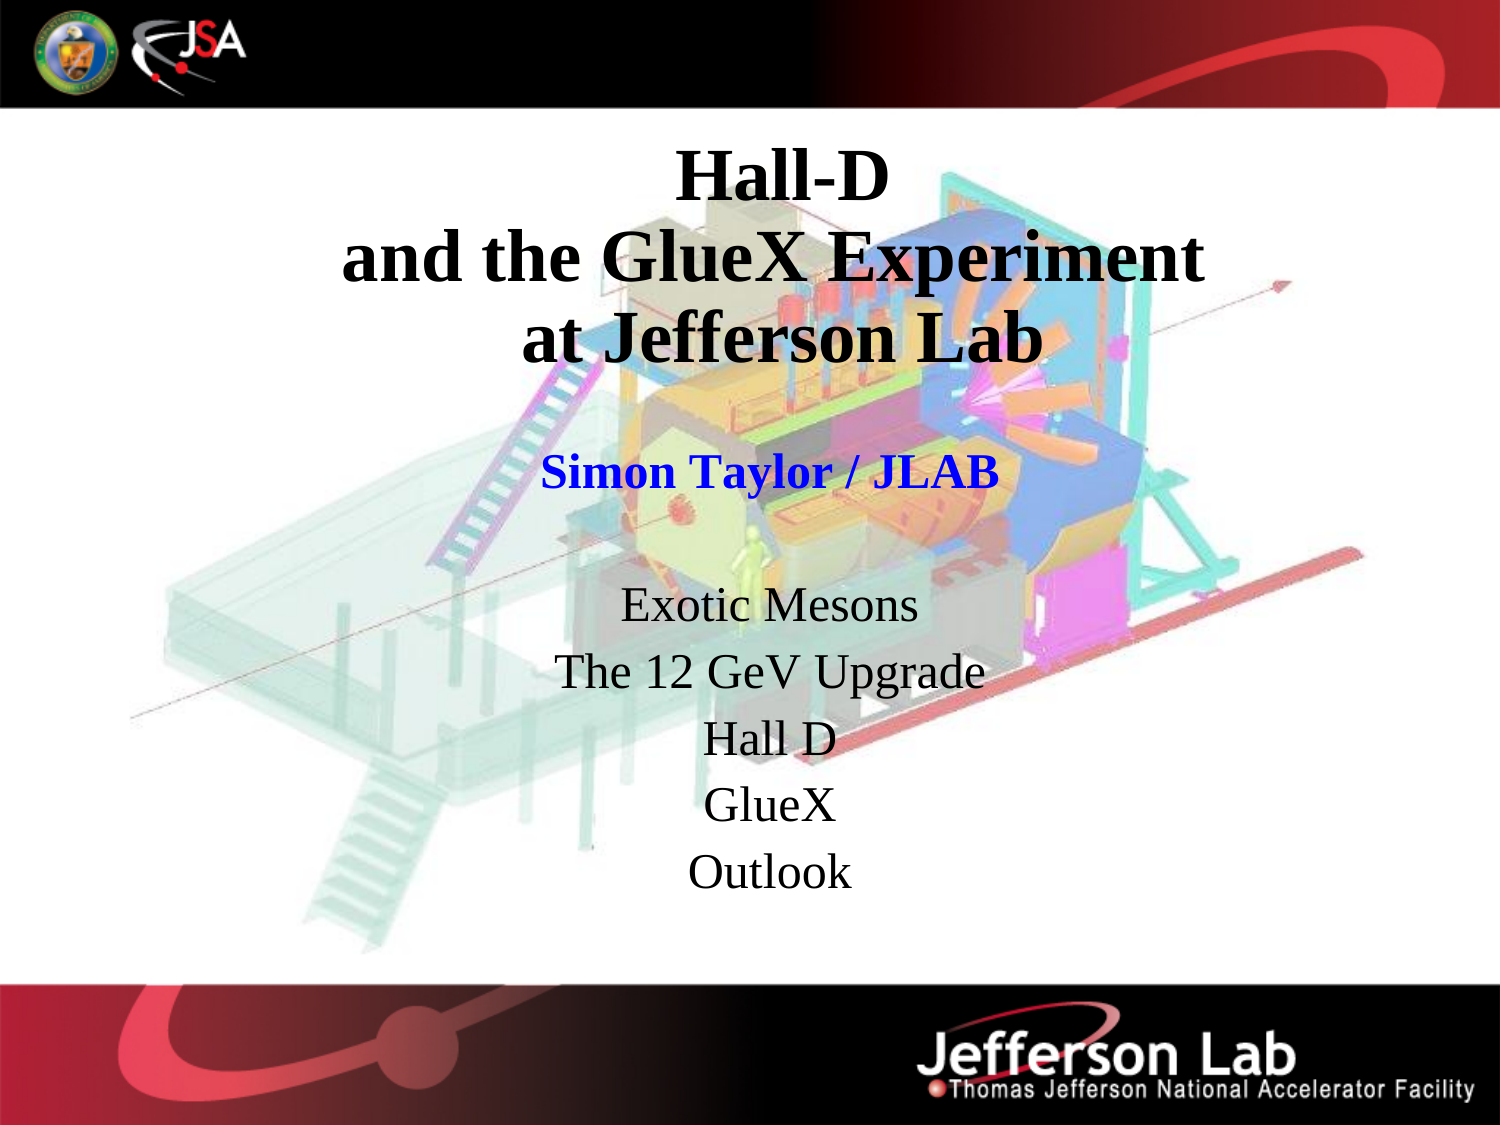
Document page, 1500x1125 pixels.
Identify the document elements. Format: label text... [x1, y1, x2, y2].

picture [0, 0, 1500, 1125]
title Hall-D and the GlueX Experiment at Jefferson Lab [106, 128, 1461, 387]
subtitle Simon Taylor / JLAB Exotic Mesons The 12 GeV Upgrade Hall D GlueX Outlook [132, 434, 1408, 910]
